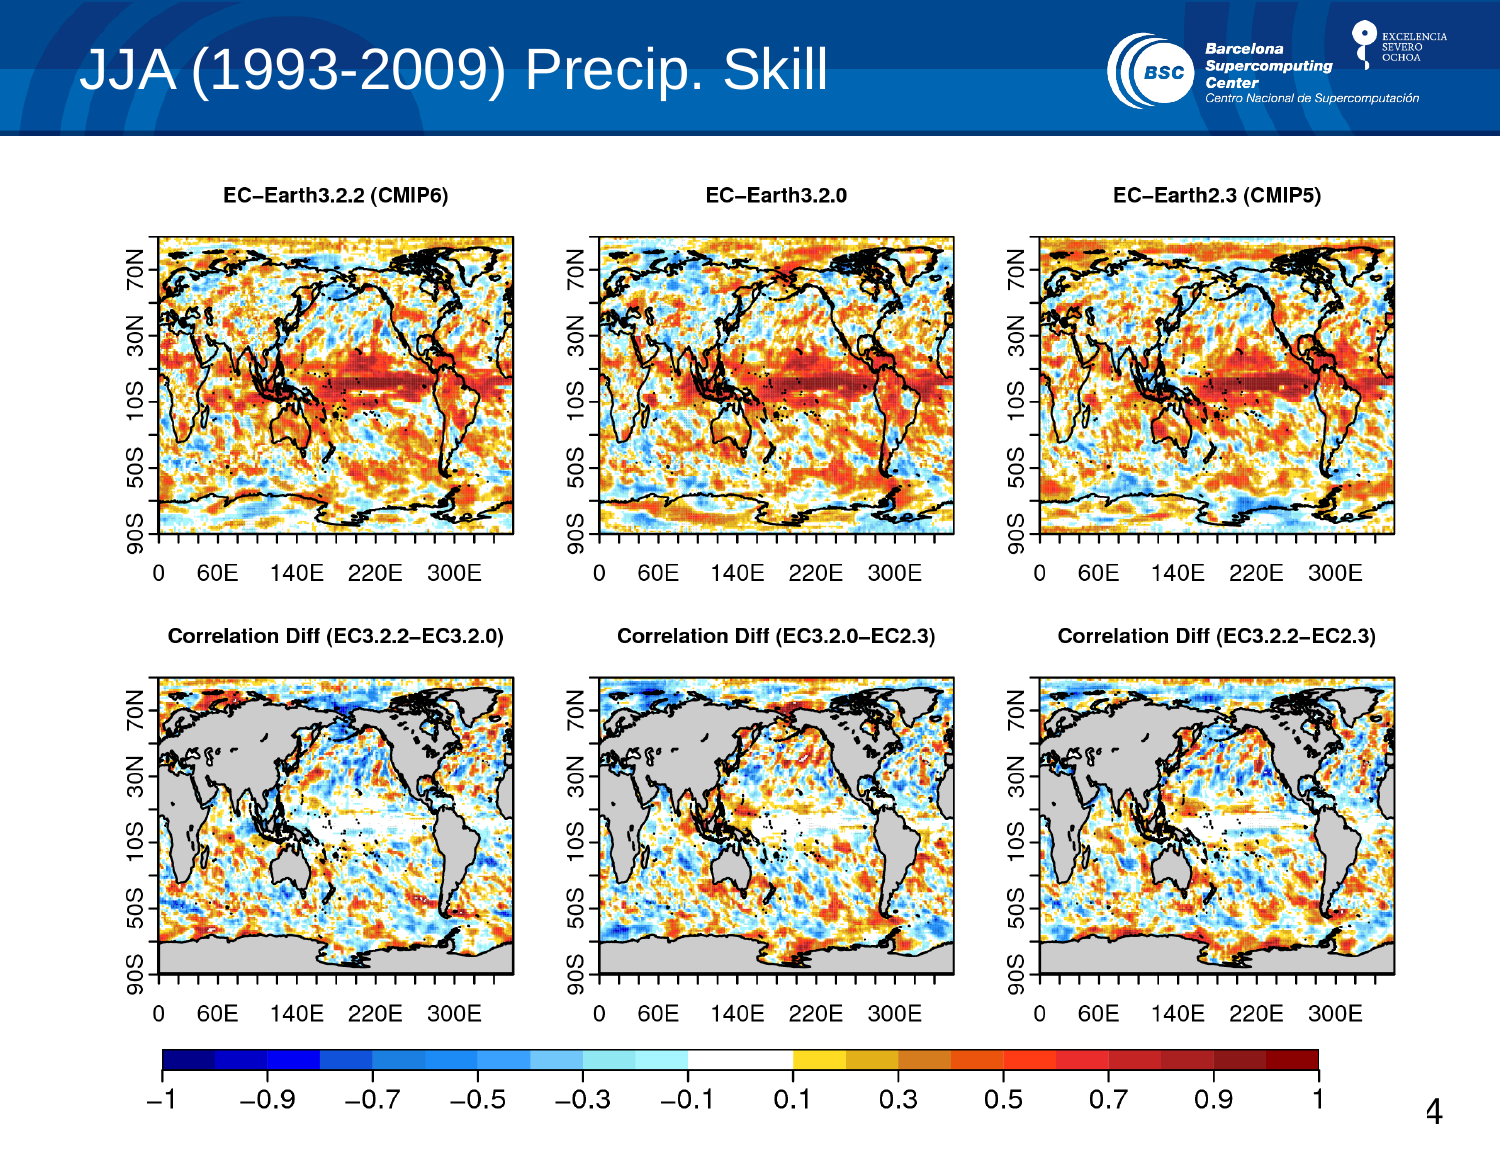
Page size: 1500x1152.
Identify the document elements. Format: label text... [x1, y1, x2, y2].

picture [94, 141, 1427, 1152]
picture [0, 0, 1500, 136]
title JJA (1993-2009) Precip. Skill [65, 23, 1081, 138]
